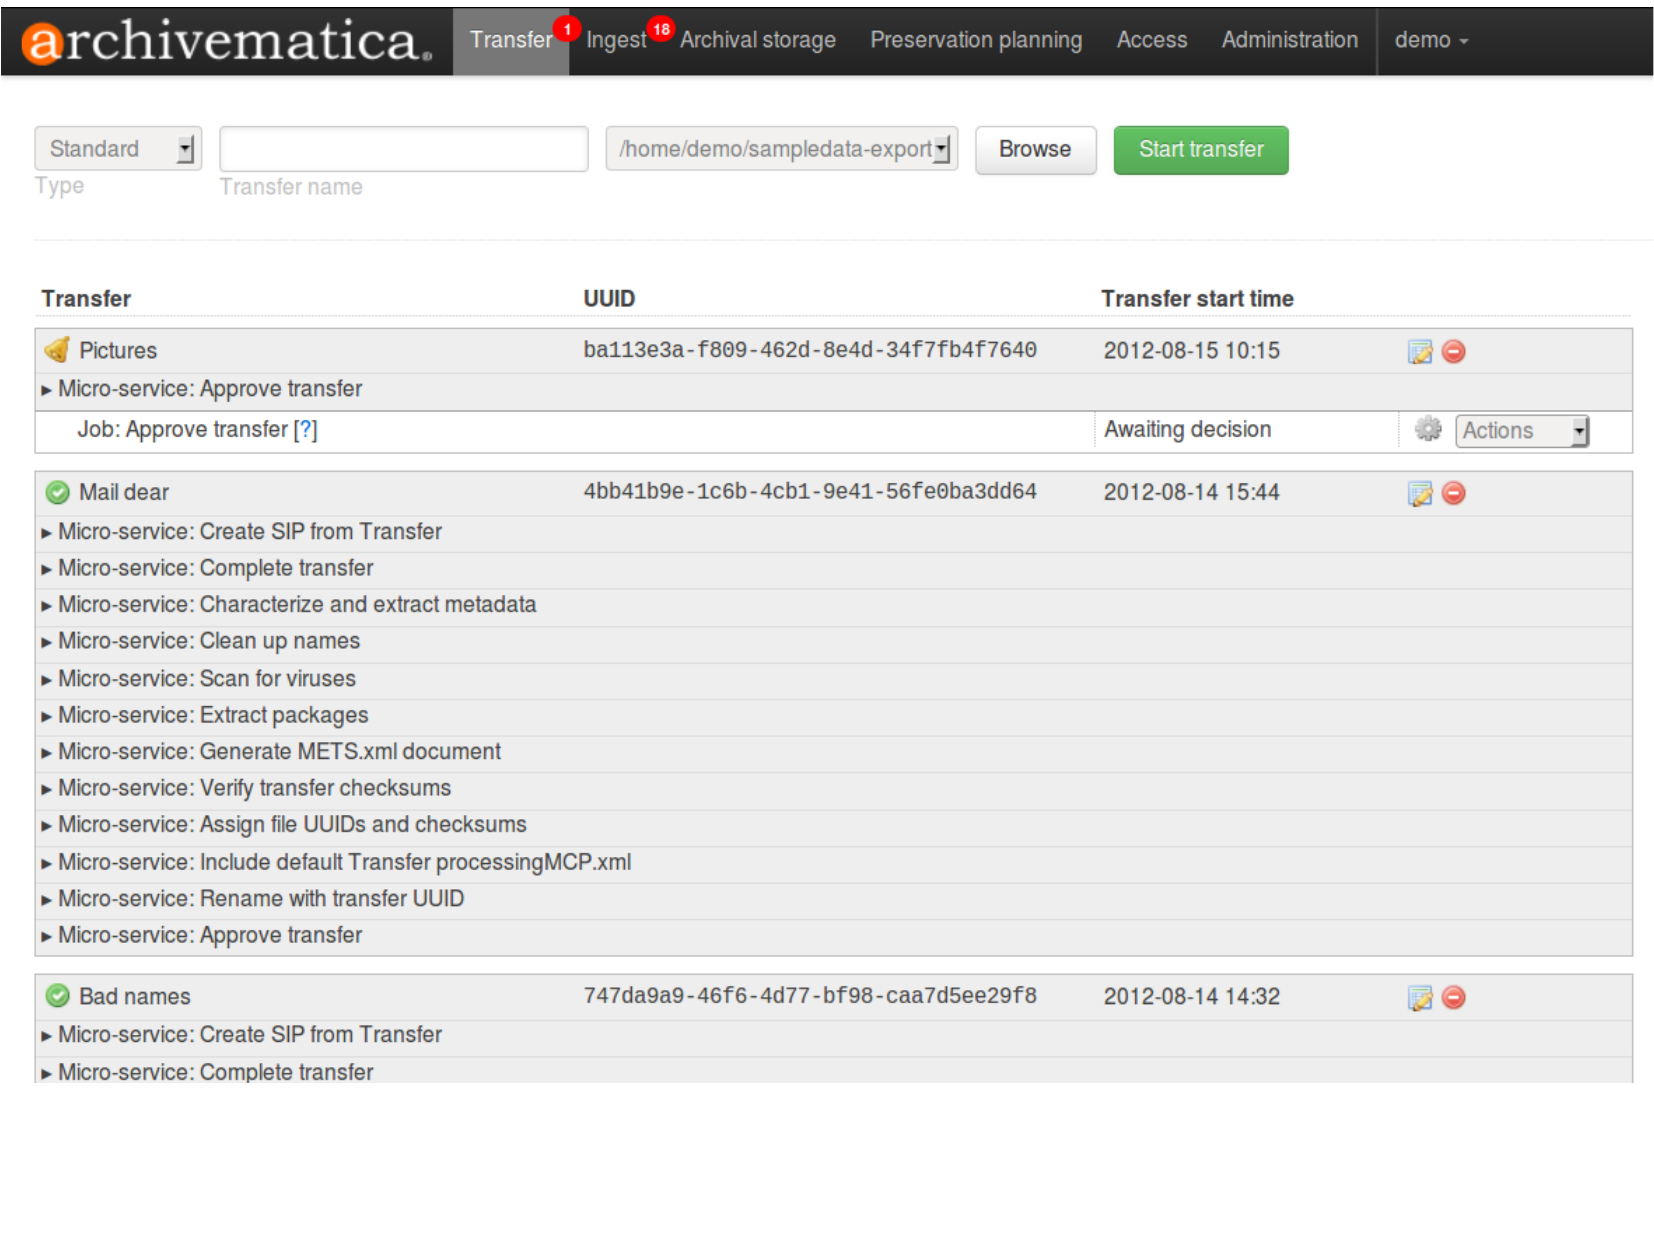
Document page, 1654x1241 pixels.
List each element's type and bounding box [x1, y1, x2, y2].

picture [1, 7, 1654, 1083]
